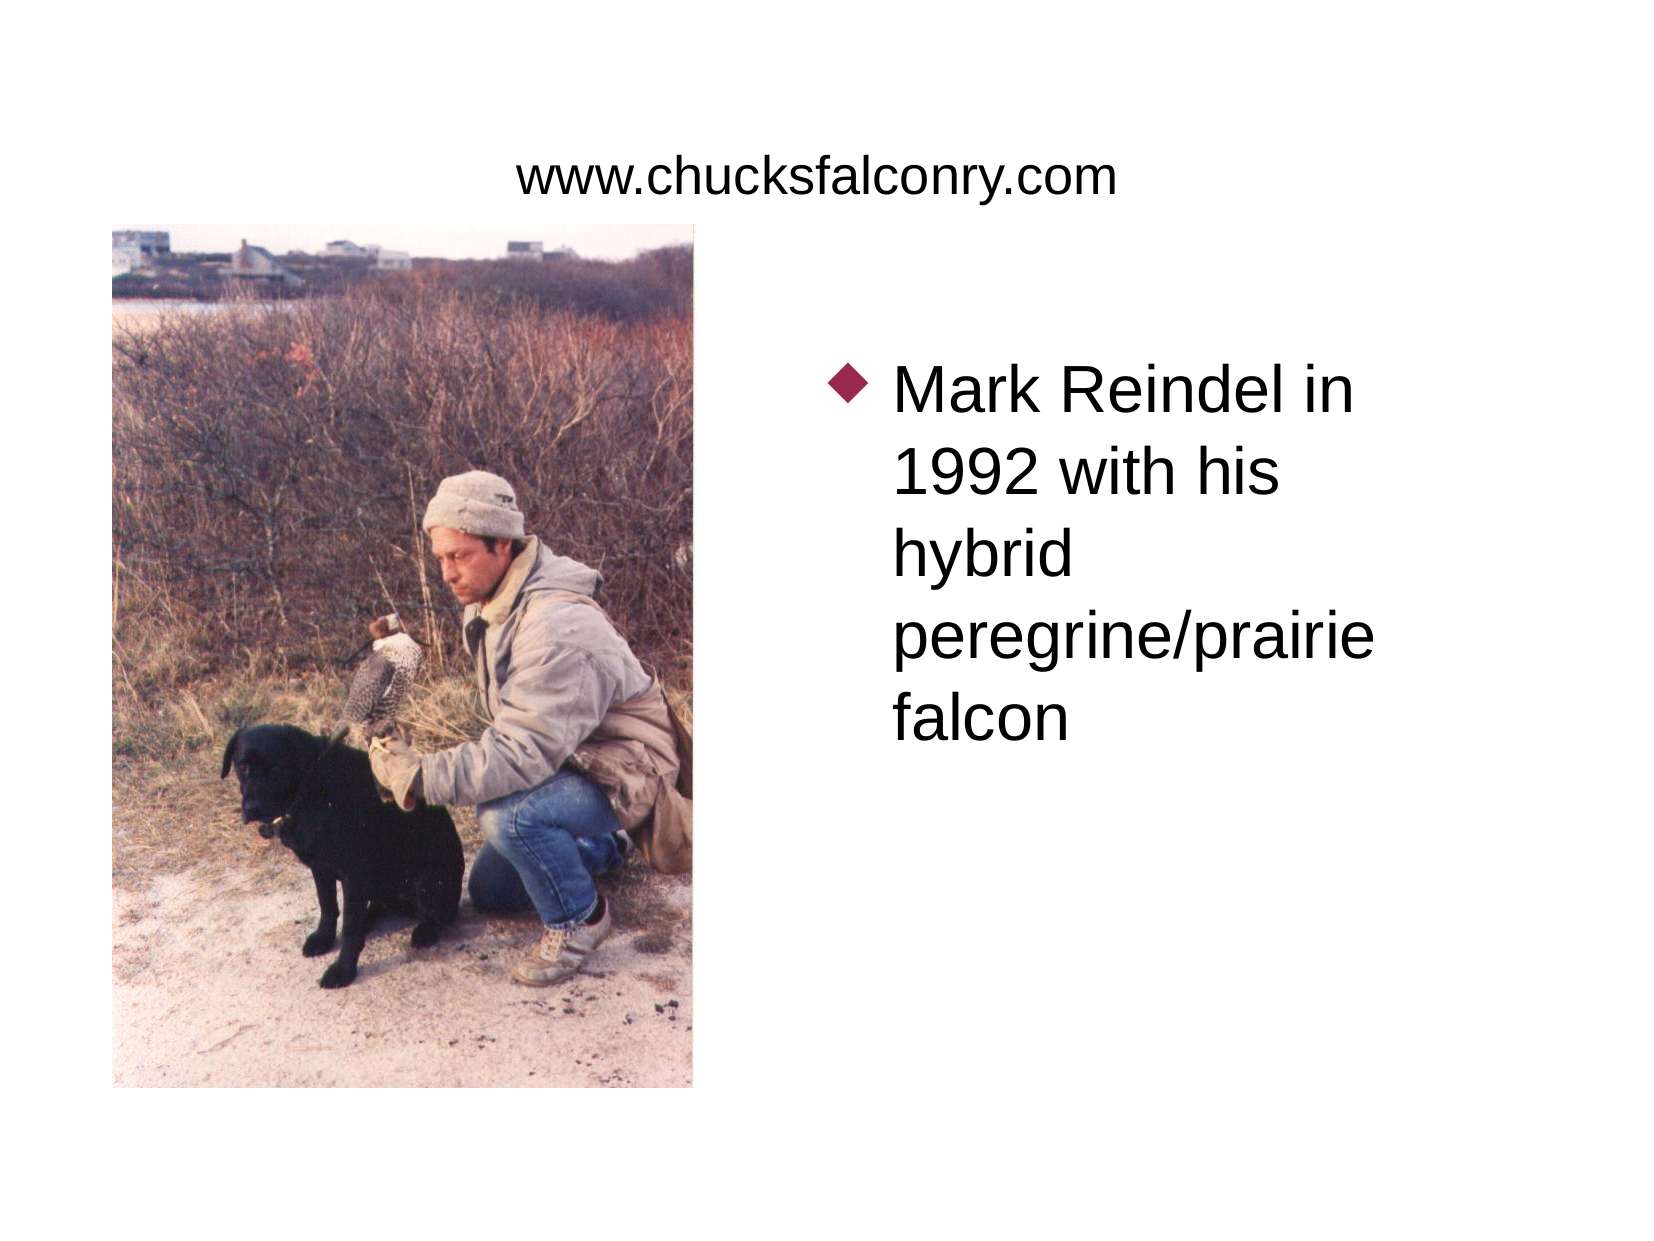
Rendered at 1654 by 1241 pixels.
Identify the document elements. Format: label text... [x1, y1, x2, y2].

list Mark Reindel in 1992 with his hybrid peregrine/prairie falcon [814, 345, 1452, 833]
title www.chucksfalconry.com [112, 105, 1524, 210]
picture [112, 224, 713, 1088]
